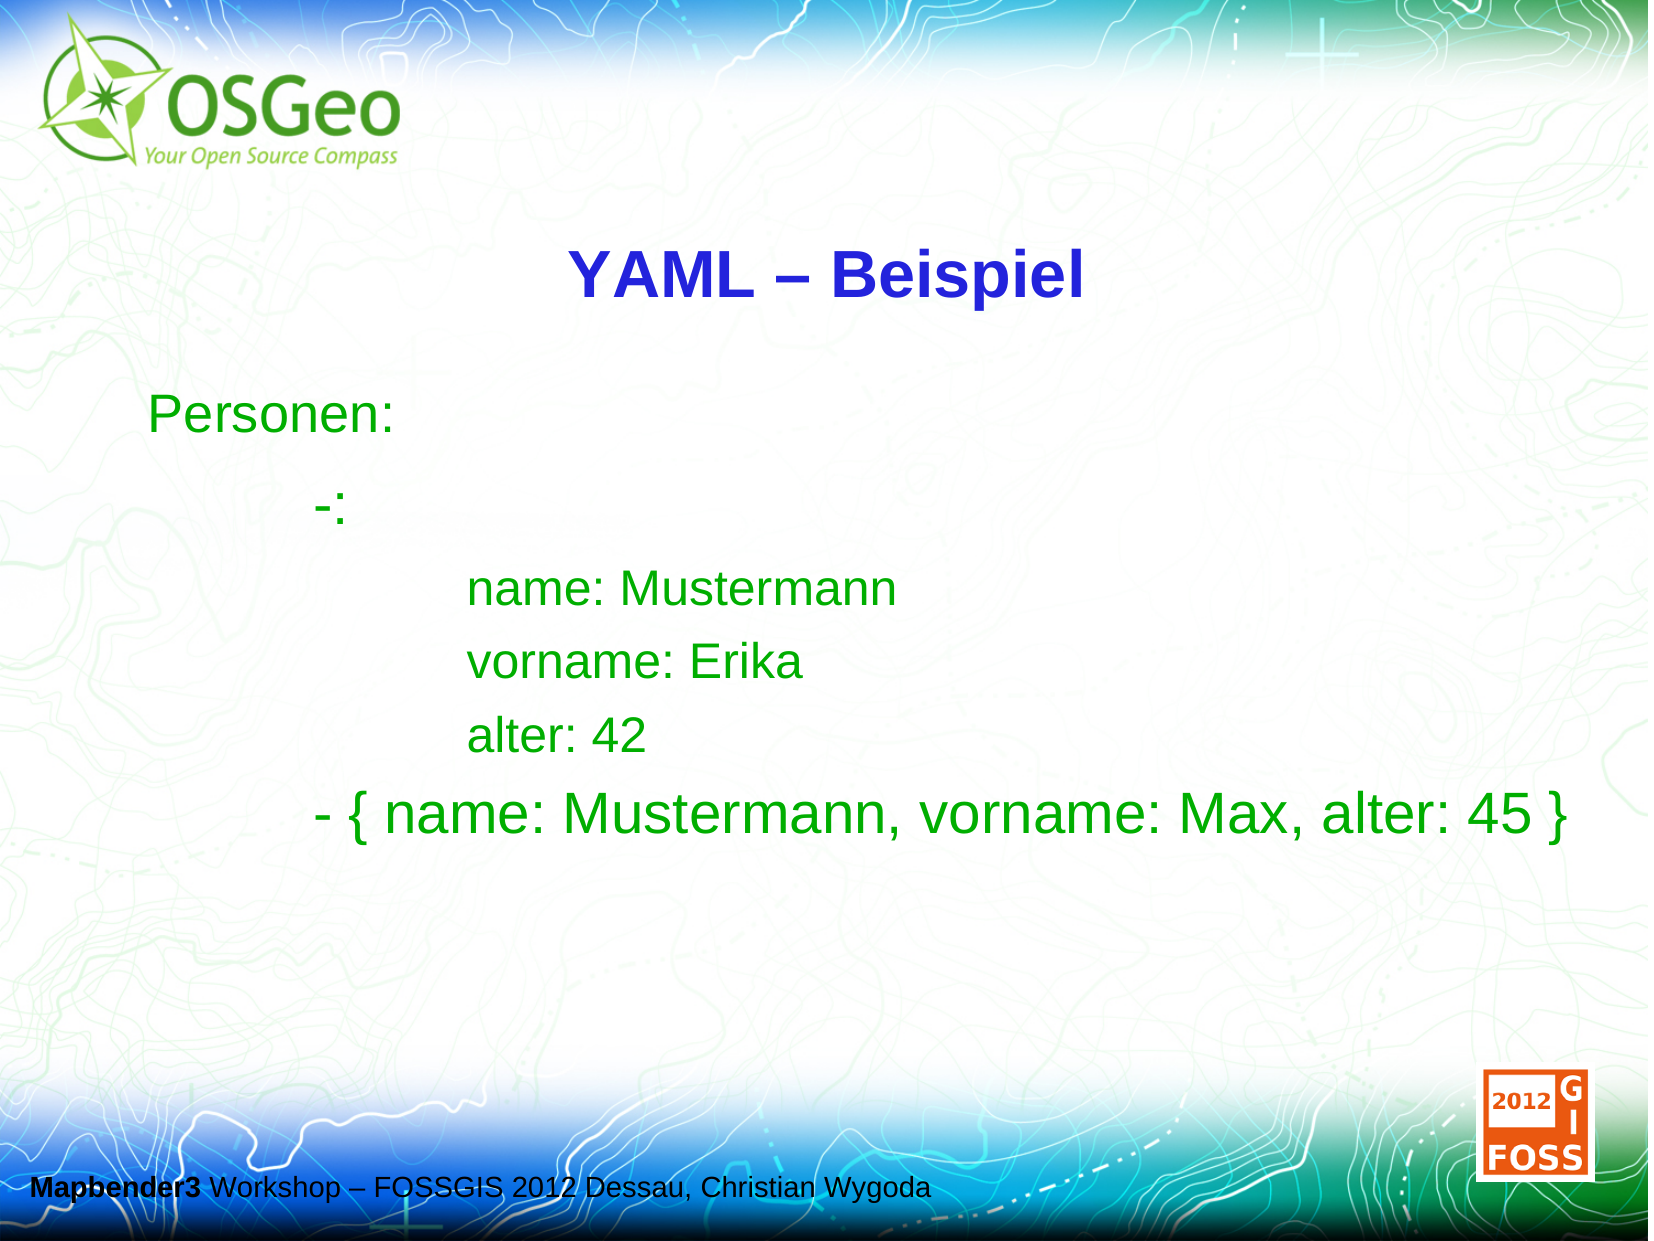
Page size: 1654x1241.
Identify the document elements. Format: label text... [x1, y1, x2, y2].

title YAML – Beispiel [82, 200, 1571, 349]
list Personen: -: name: Mustermann vorname: Erika alter: 42 - { name: Mustermann, vorname: Max, alter: 45 } [76, 383, 1625, 1203]
picture [0, 0, 1648, 1241]
